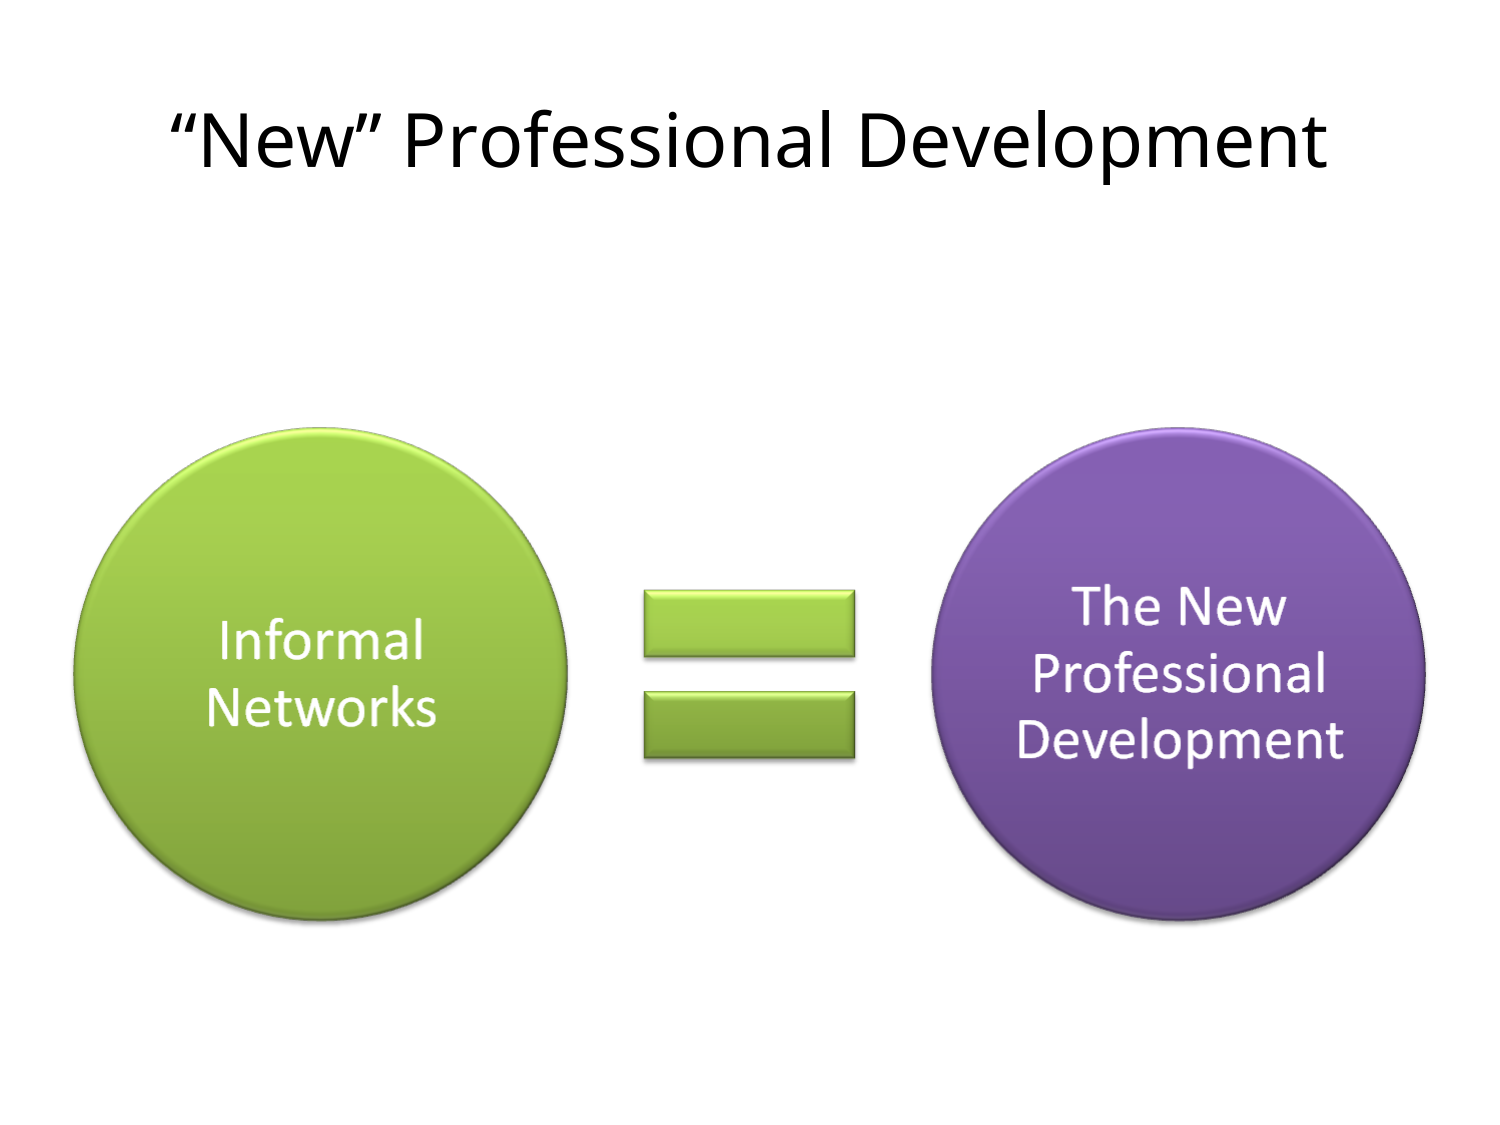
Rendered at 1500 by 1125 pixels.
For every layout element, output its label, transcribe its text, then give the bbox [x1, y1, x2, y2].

text_box “New” Professional Development [0, 45, 1500, 233]
picture [65, 223, 1434, 1125]
